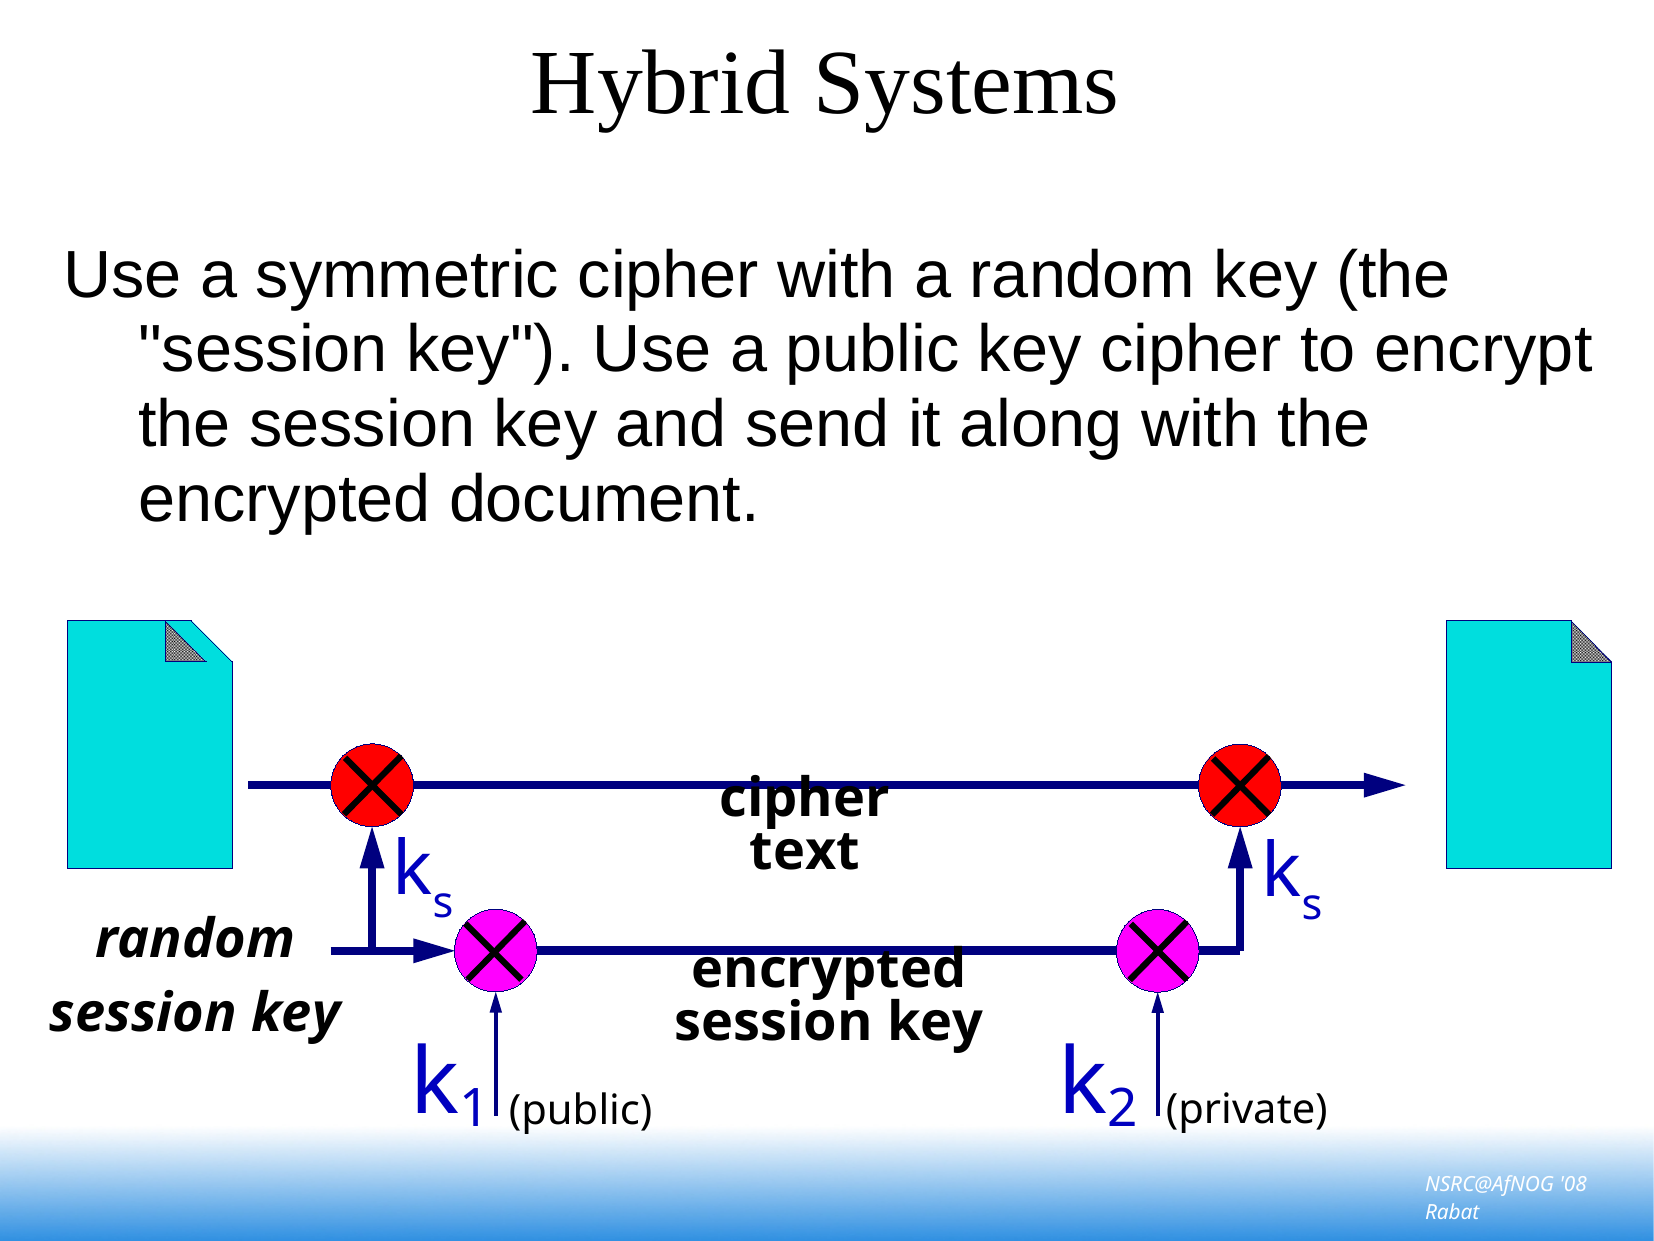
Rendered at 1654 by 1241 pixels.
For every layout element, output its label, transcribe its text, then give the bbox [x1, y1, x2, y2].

text_box [330, 743, 399, 827]
text_box cipher text [719, 773, 891, 881]
text_box encrypted session key [674, 944, 984, 1052]
list Use a symmetric cipher with a random key (the "session key"). Use a public key cipher to encrypt the session key and send it along with the encrypted document. [63, 236, 1614, 574]
picture [0, 1124, 1654, 1241]
text_box [465, 909, 522, 947]
text_box [454, 925, 489, 982]
text_box (private) [1165, 1079, 1328, 1137]
text_box [378, 758, 414, 812]
text_box [67, 620, 233, 869]
text_box [1446, 620, 1612, 869]
text_box [1198, 744, 1266, 827]
text_box (public) [508, 1079, 653, 1137]
text_box k2 [1058, 1015, 1139, 1143]
text_box [1164, 924, 1200, 977]
title Hybrid Systems [393, 31, 1258, 148]
text_box k1 [410, 1015, 490, 1143]
text_box random session key [49, 898, 342, 1048]
text_box ks [392, 814, 454, 930]
text_box [1116, 909, 1185, 993]
text_box ks [1261, 816, 1323, 933]
text_box [469, 924, 538, 992]
text_box [1246, 759, 1282, 812]
